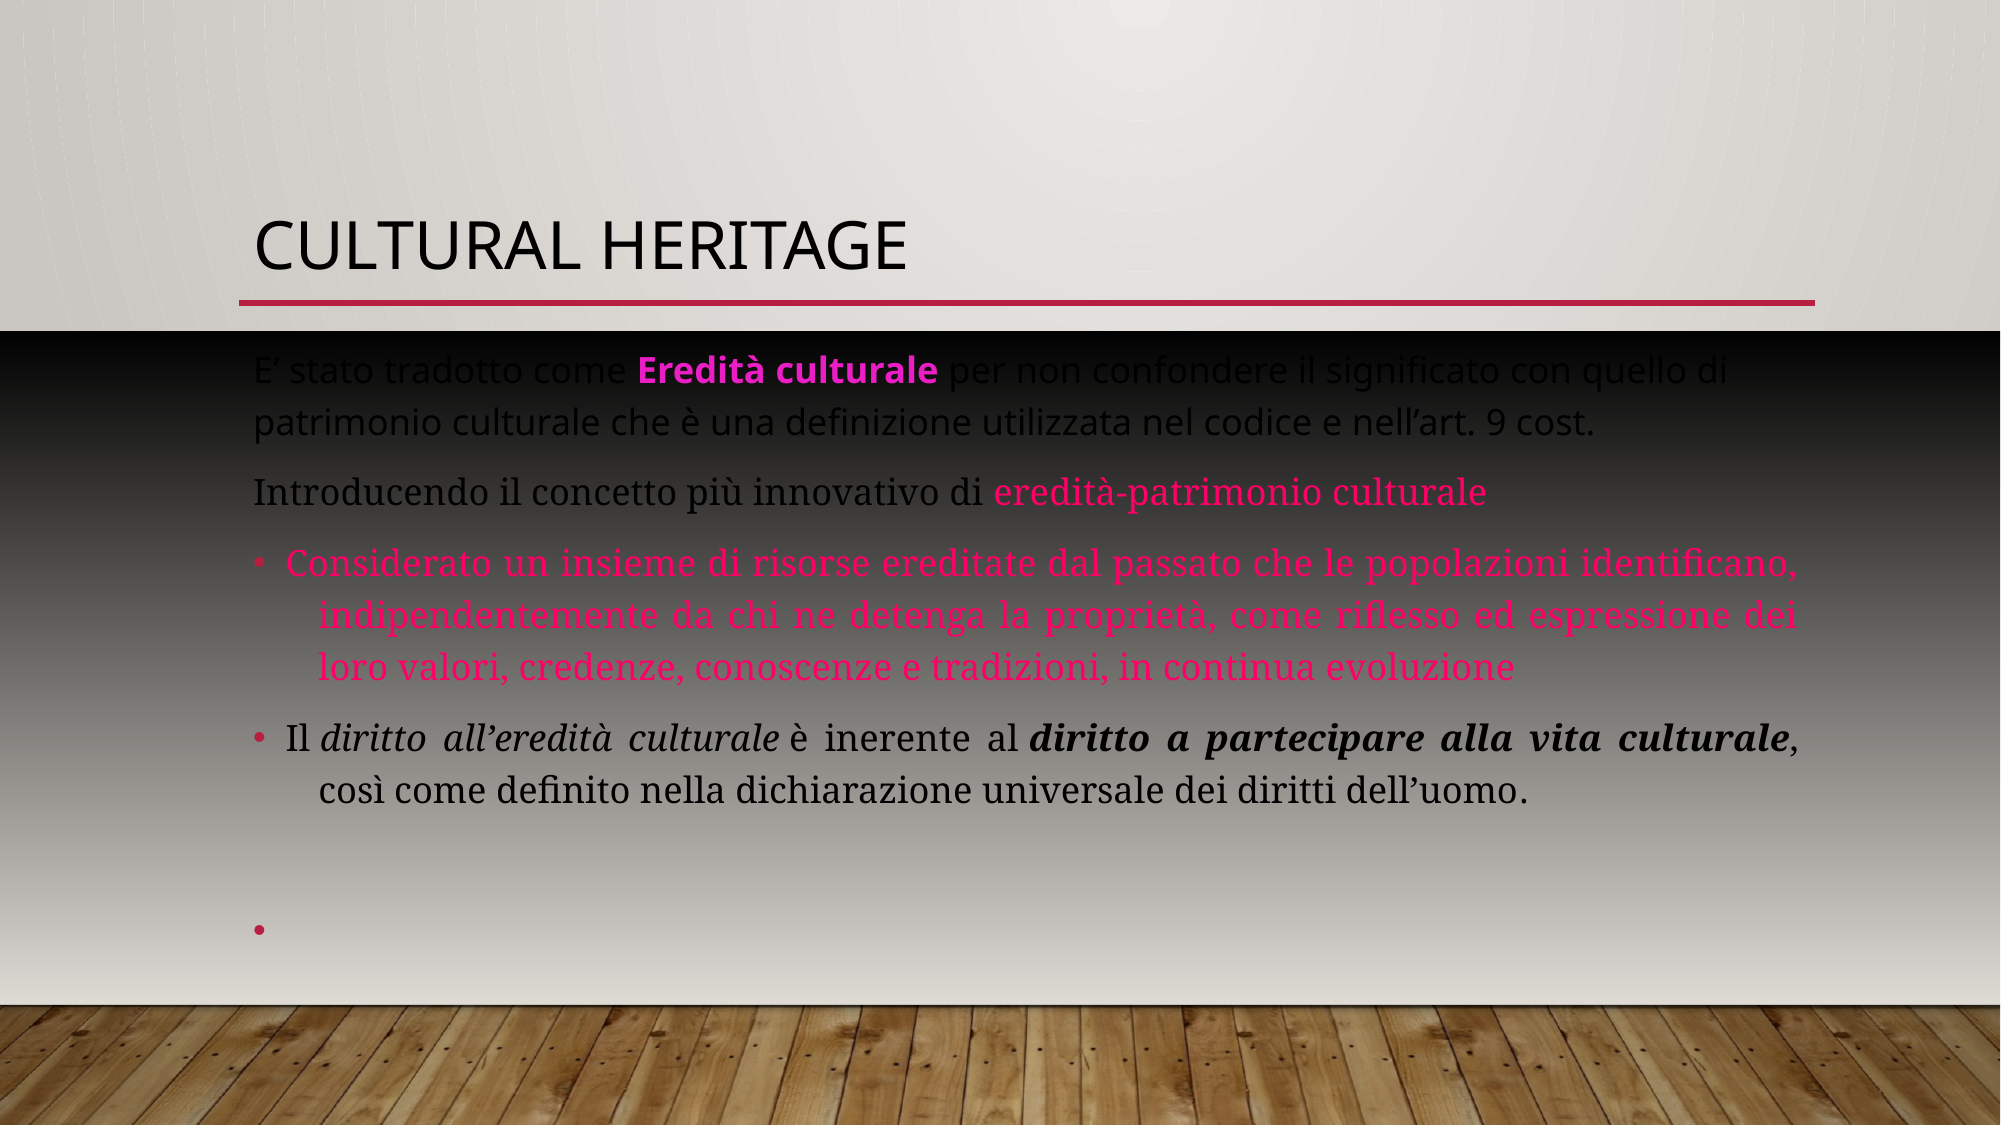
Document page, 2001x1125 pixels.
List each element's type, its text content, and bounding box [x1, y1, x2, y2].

list E’ stato tradotto come Eredità culturale per non confondere il significato con quello di patrimonio culturale che è una definizione utilizzata nel codice e nell’art. 9 cost. Introducendo il concetto più innovativo di eredità-patrimonio culturale Considerato un insieme di risorse ereditate dal passato che le popolazioni identificano, indipendentemente da chi ne detenga la proprietà, come riflesso ed espressione dei loro valori, credenze, conoscenze e tradizioni, in continua evoluzione Il diritto all’eredità culturale è inerente al diritto a partecipare alla vita culturale, così come definito nella dichiarazione universale dei diritti dell’uomo. [238, 330, 1814, 897]
title Cultural heritage [238, 131, 1814, 305]
